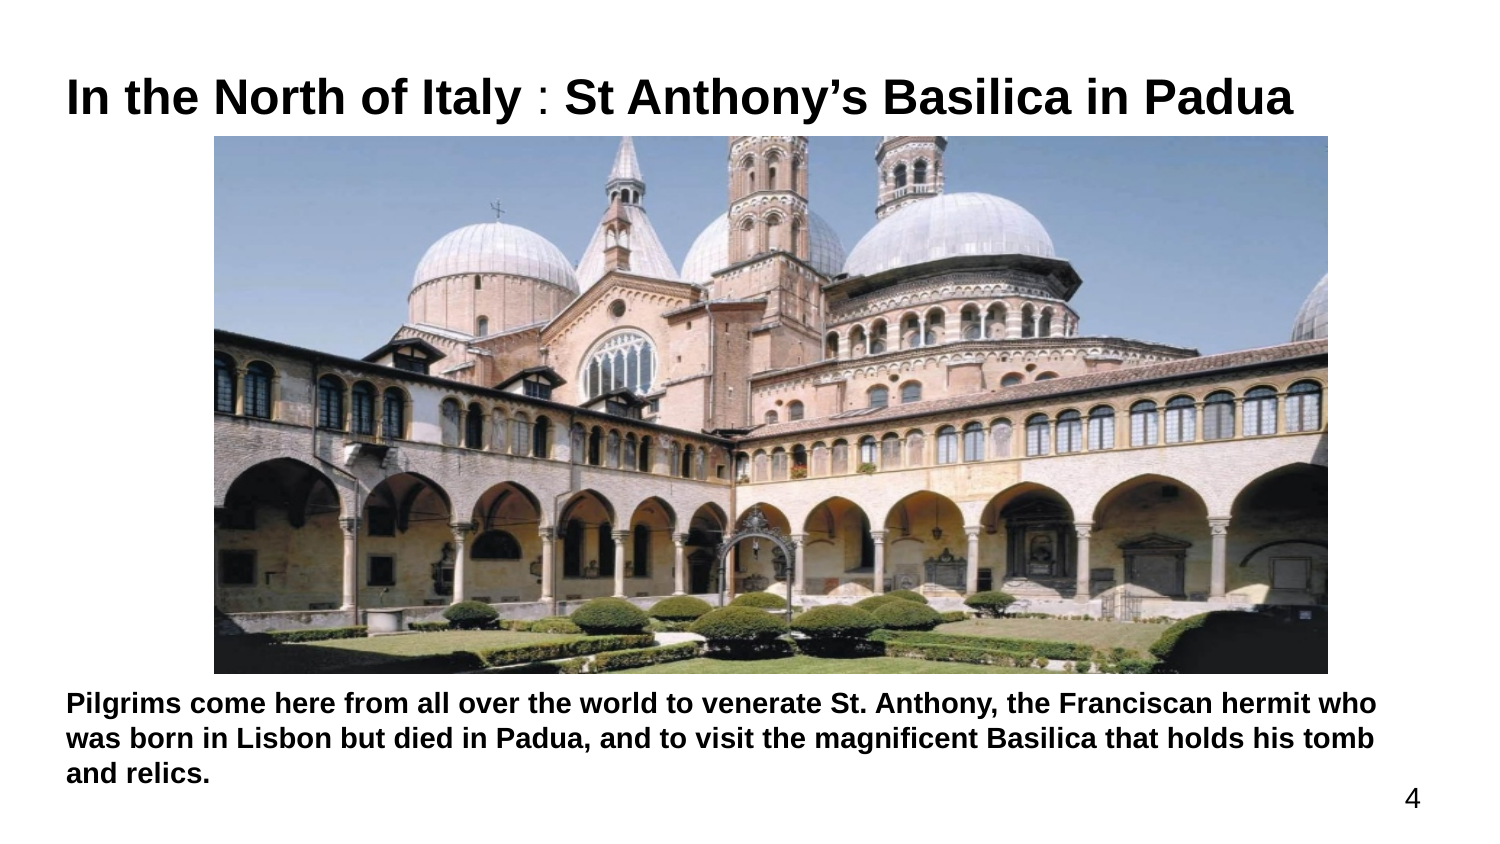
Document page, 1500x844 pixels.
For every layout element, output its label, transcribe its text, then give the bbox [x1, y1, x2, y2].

picture [214, 136, 1328, 674]
slide_number 18 [1389, 764, 1480, 830]
list In the North of Italy : St Anthony’s Basilica in Padua Pilgrims come here from all over the world to venerate St. Anthony, the Franciscan hermit who was born in Lisbon but died in Padua, and to visit the magnificent Basilica that holds his tomb and relics. [51, 49, 1449, 835]
